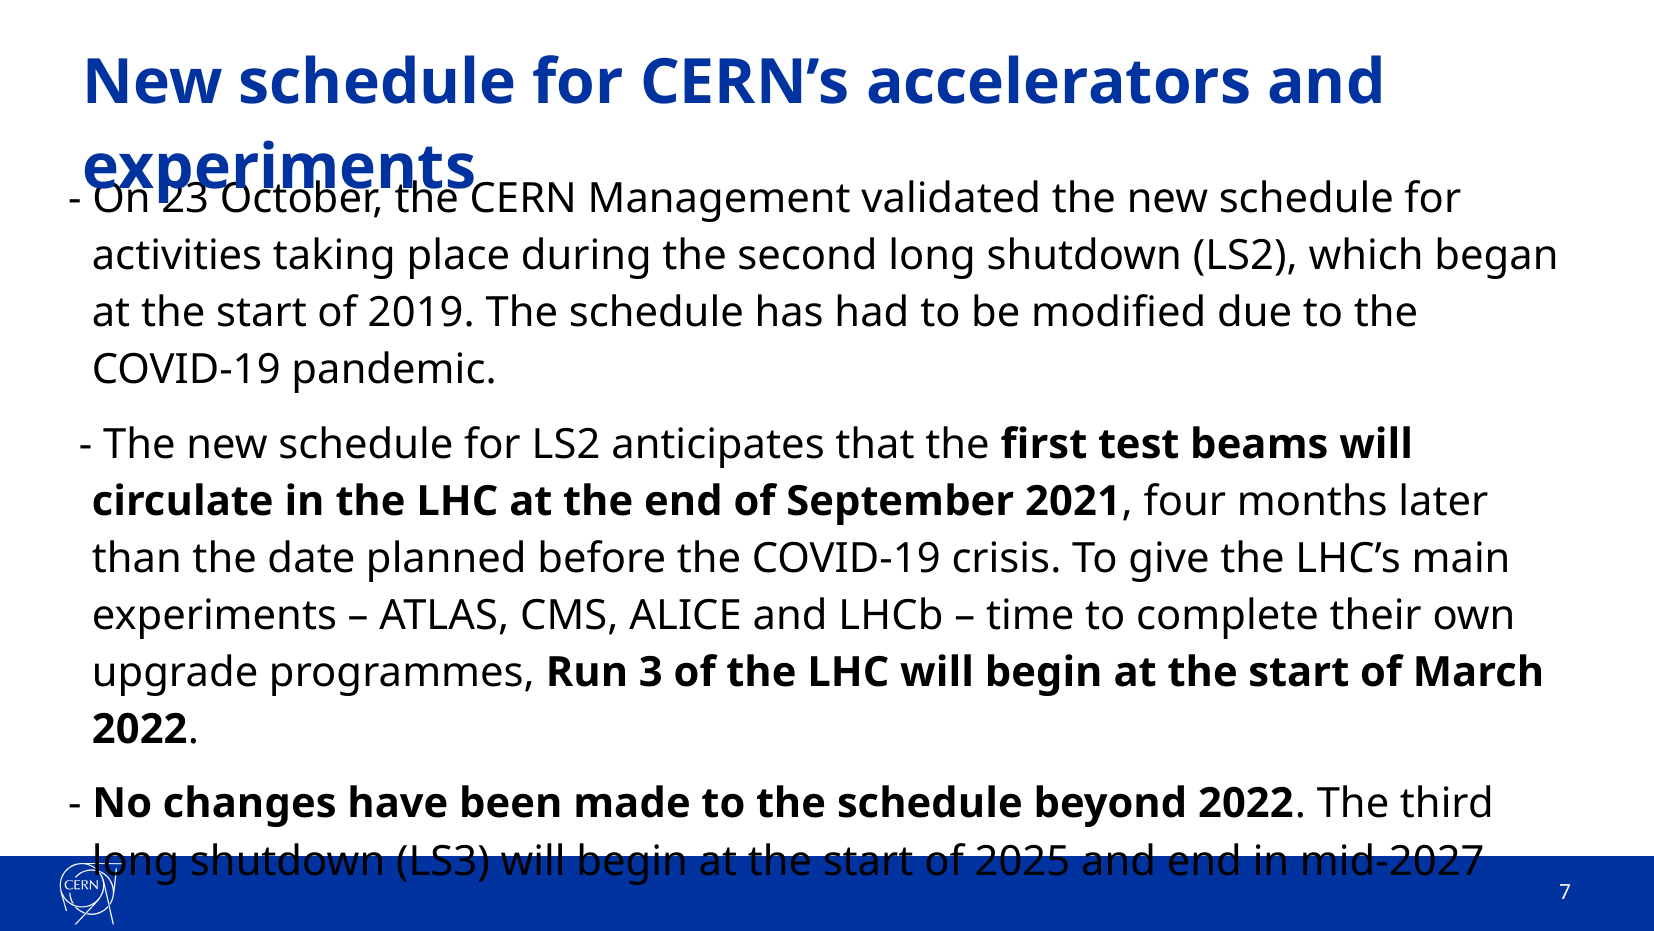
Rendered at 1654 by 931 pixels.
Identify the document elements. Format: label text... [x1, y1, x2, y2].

title New schedule for CERN’s accelerators and experiments [82, 37, 1654, 195]
text_box - On 23 October, the CERN Management validated the new schedule for activities taking place during the second long shutdown (LS2), which began at the start of 2019. The schedule has had to be modified due to the COVID-19 pandemic. - The new schedule for LS2 anticipates that the first test beams will circulate in the LHC at the end of September 2021, four months later than the date planned before the COVID-19 crisis. To give the LHC’s main experiments – ATLAS, CMS, ALICE and LHCb – time to complete their own upgrade programmes, Run 3 of the LHC will begin at the start of March 2022. - No changes have been made to the schedule beyond 2022. The third long shutdown (LS3) will begin at the start of 2025 and end in mid-2027 https://acceleratingnews.web.cern.ch/news/issue-35/particle-accelerators-acc/new-schedule-cerns-accelerators-and-experiments [53, 160, 1578, 931]
